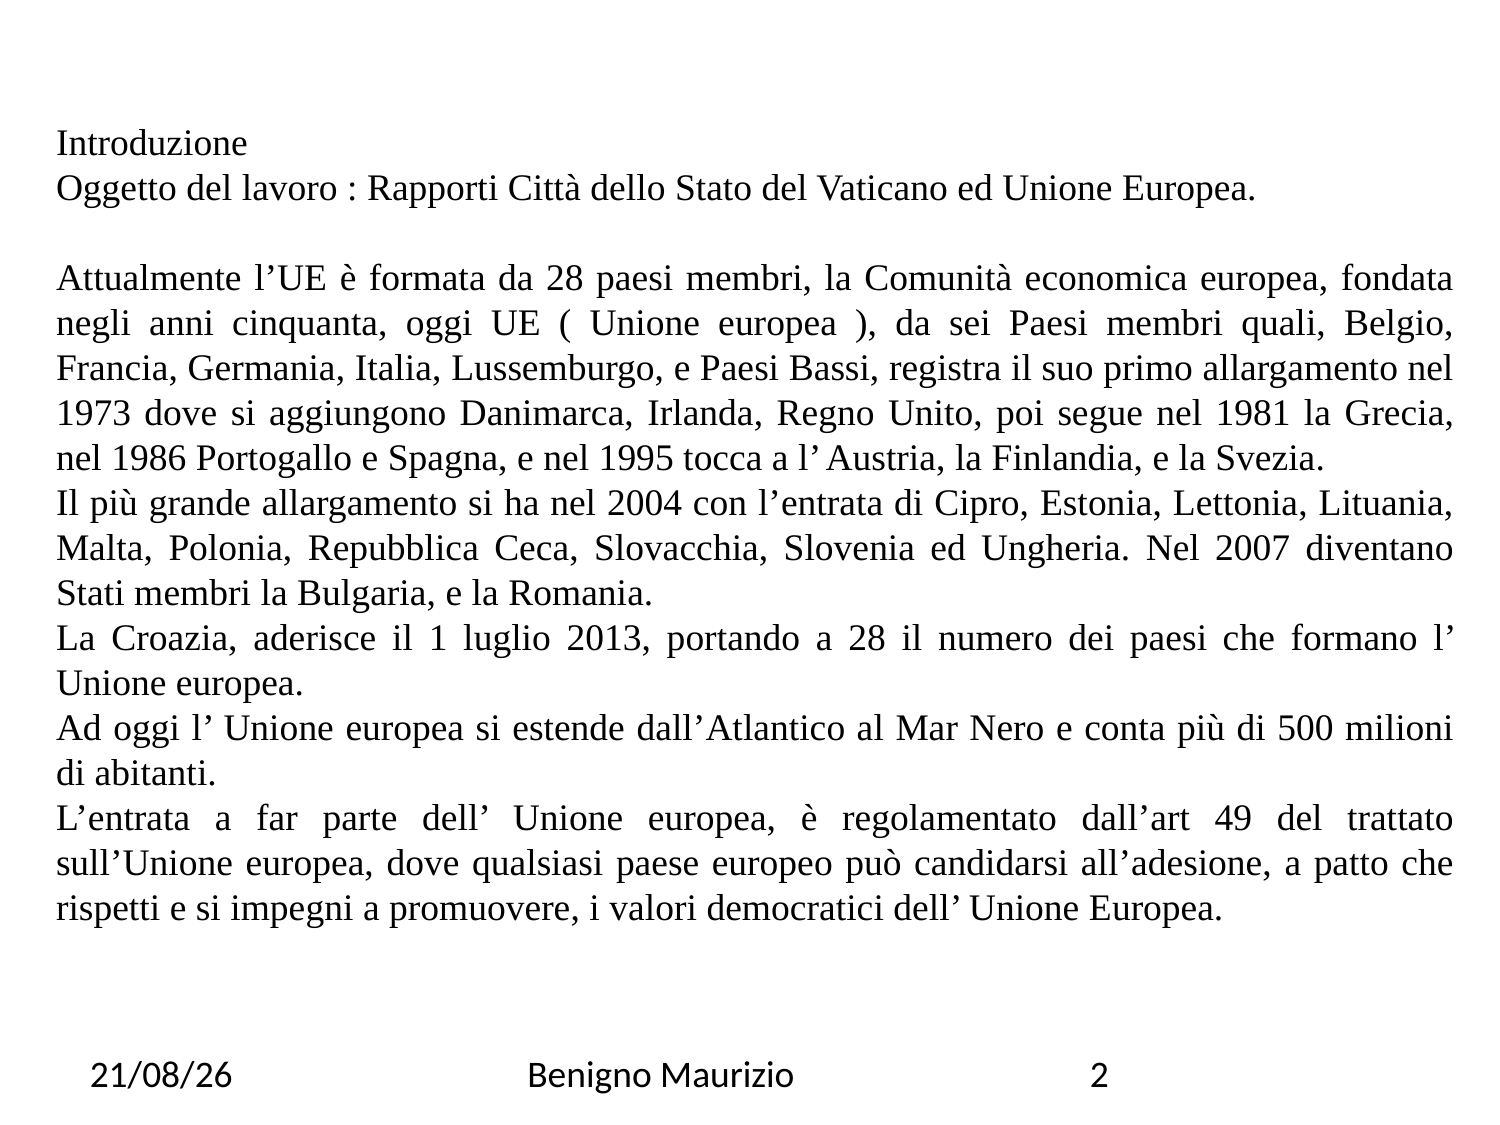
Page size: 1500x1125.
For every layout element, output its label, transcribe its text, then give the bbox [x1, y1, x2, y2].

slide_number 14/07/15 [75, 1042, 425, 1103]
text_box Introduzione Oggetto del lavoro : Rapporti Città dello Stato del Vaticano ed Unione Europea. Attualmente l’UE è formata da 28 paesi membri, la Comunità economica europea, fondata negli anni cinquanta, oggi UE ( Unione europea ), da sei Paesi membri quali, Belgio, Francia, Germania, Italia, Lussemburgo, e Paesi Bassi, registra il suo primo allargamento nel 1973 dove si aggiungono Danimarca, Irlanda, Regno Unito, poi segue nel 1981 la Grecia, nel 1986 Portogallo e Spagna, e nel 1995 tocca a l’ Austria, la Finlandia, e la Svezia. Il più grande allargamento si ha nel 2004 con l’entrata di Cipro, Estonia, Lettonia, Lituania, Malta, Polonia, Repubblica Ceca, Slovacchia, Slovenia ed Ungheria. Nel 2007 diventano Stati membri la Bulgaria, e la Romania. La Croazia, aderisce il 1 luglio 2013, portando a 28 il numero dei paesi che formano l’ Unione europea. Ad oggi l’ Unione europea si estende dall’Atlantico al Mar Nero e conta più di 500 milioni di abitanti. L’entrata a far parte dell’ Unione europea, è regolamentato dall’art 49 del trattato sull’Unione europea, dove qualsiasi paese europeo può candidarsi all’adesione, a patto che rispetti e si impegni a promuovere, i valori democratici dell’ Unione Europea. [41, 30, 1471, 1125]
footer Benigno Maurizio [512, 1042, 988, 1103]
slide_number <numero> [1074, 1042, 1425, 1103]
